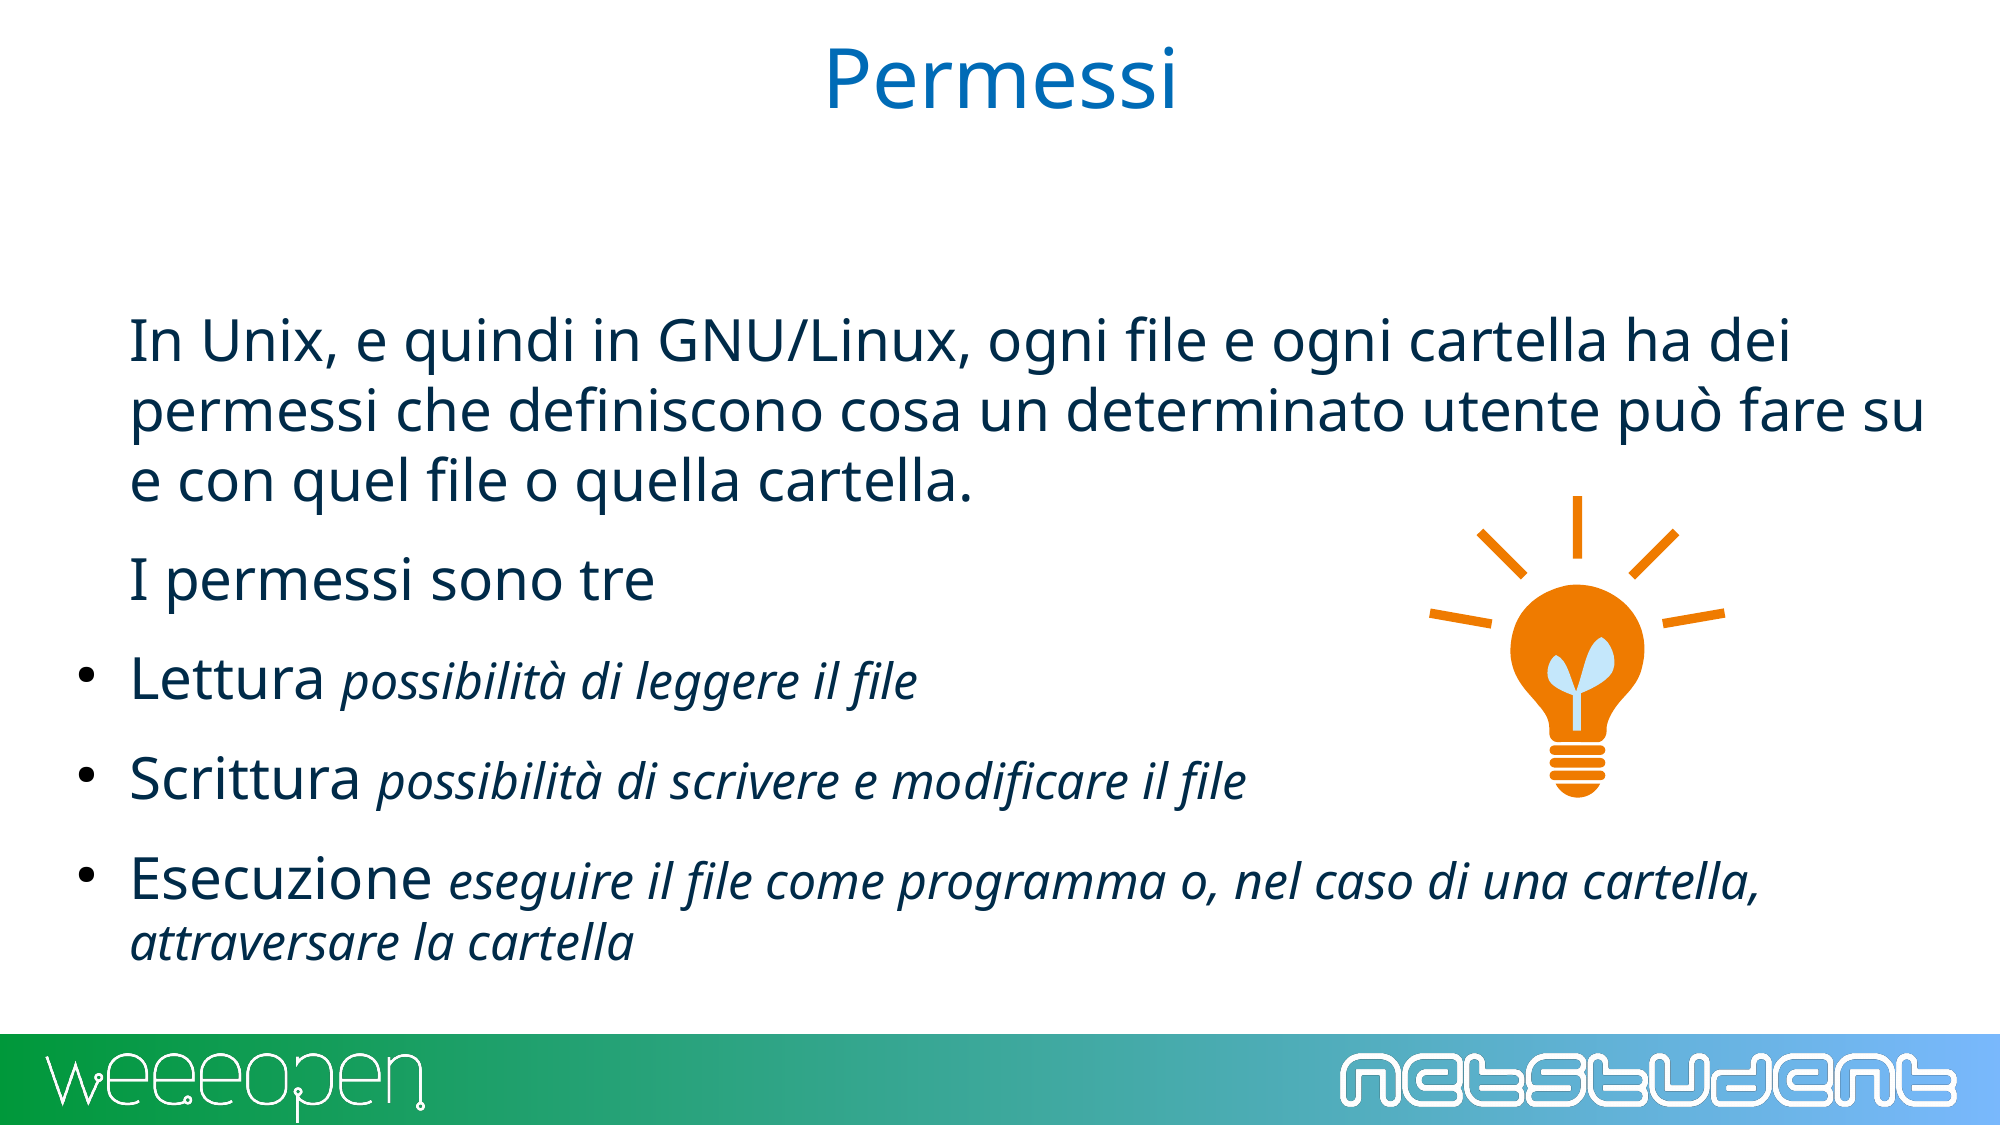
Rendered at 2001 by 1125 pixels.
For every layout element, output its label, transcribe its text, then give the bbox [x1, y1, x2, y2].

picture [1340, 1053, 1957, 1107]
text_box [1549, 770, 1606, 781]
text_box [1476, 528, 1528, 580]
text_box [1429, 608, 1493, 629]
text_box [1628, 528, 1680, 580]
picture [45, 1053, 425, 1123]
text_box [1662, 608, 1726, 629]
text_box [1572, 496, 1583, 559]
text_box [1549, 757, 1606, 768]
text_box [1549, 745, 1606, 755]
text_box [1555, 783, 1601, 798]
list In Unix, e quindi in GNU/Linux, ogni file e ogni cartella ha dei permessi che definiscono cosa un determinato utente può fare su e con quel file o quella cartella. I permessi sono tre Lettura possibilità di leggere il file Scrittura possibilità di scrivere e modificare il file Esecuzione eseguire il file come programma o, nel caso di una cartella, attraversare la cartella [43, 295, 1959, 1010]
text_box [1510, 584, 1645, 743]
title Permessi [43, 29, 1959, 247]
